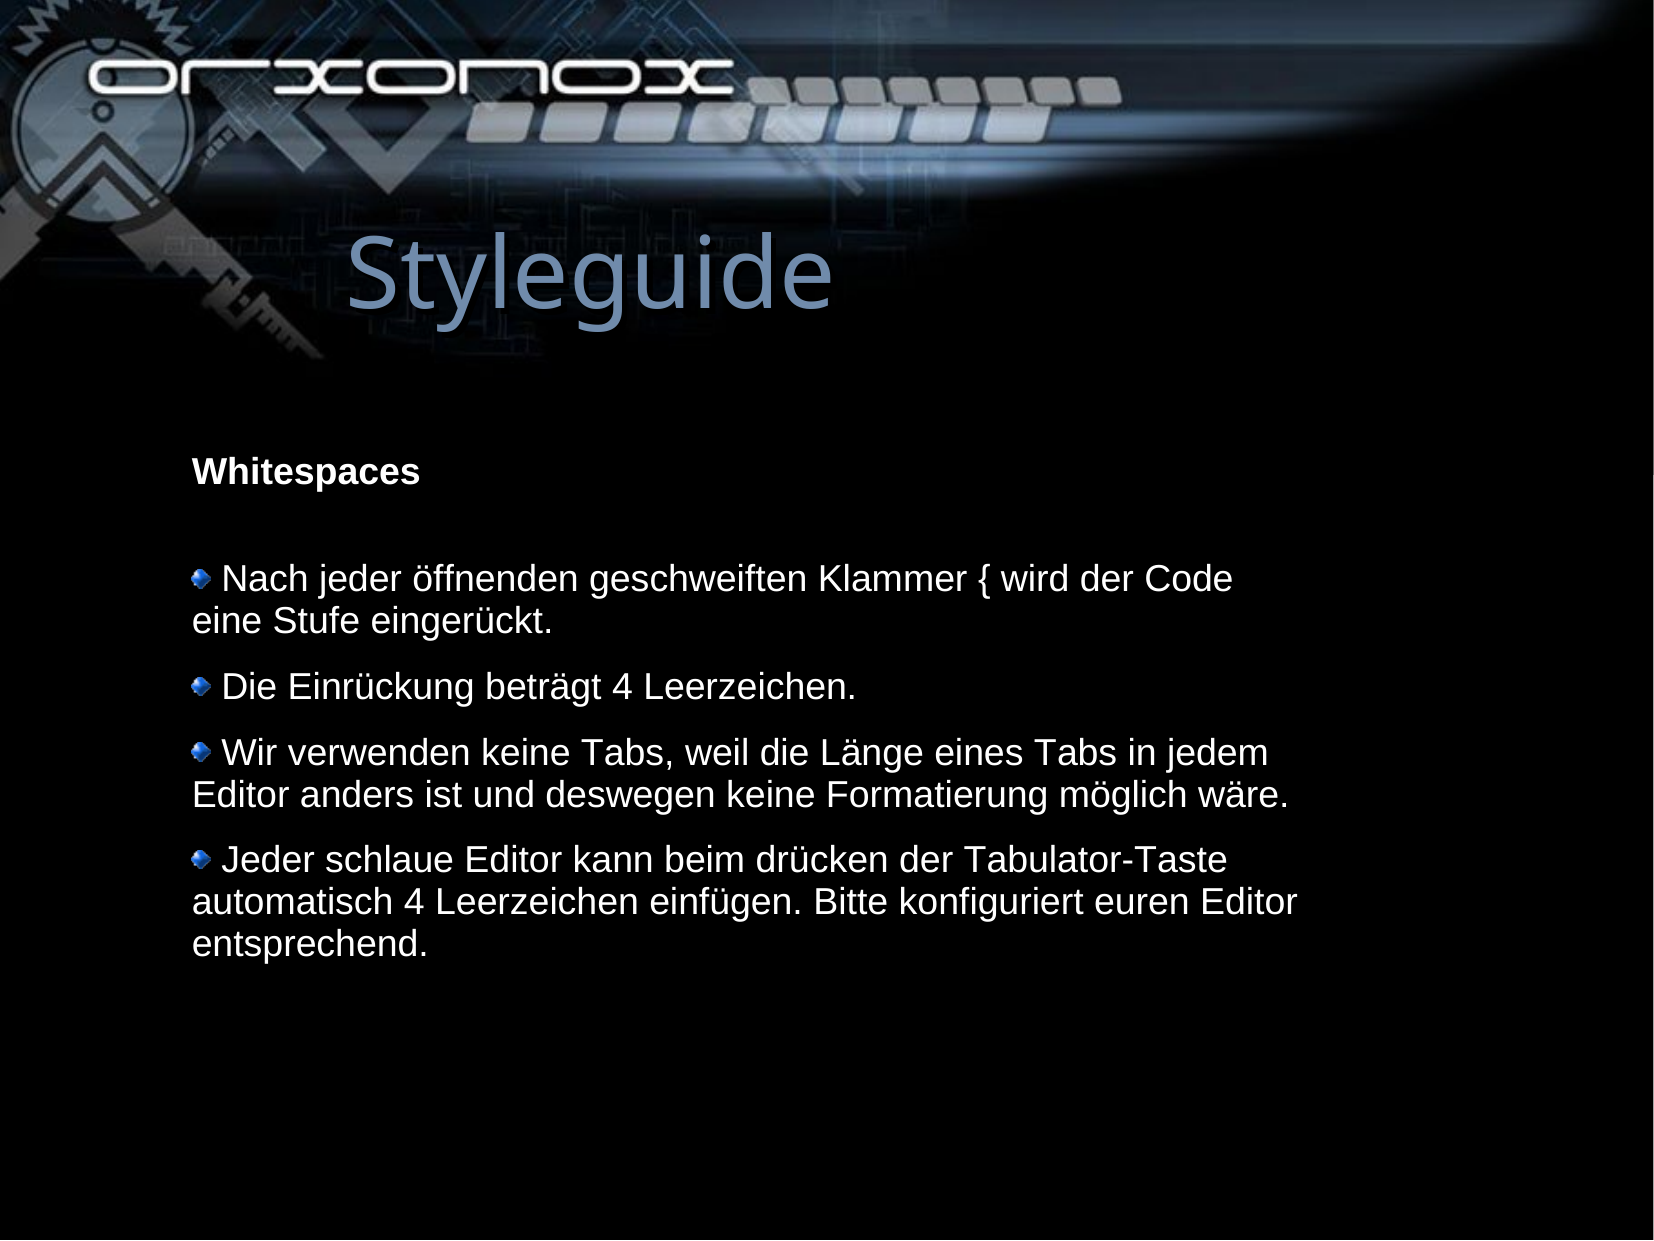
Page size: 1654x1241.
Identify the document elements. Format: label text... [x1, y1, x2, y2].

text_box Whitespaces Nach jeder öffnenden geschweiften Klammer { wird der Code eine Stufe eingerückt. Die Einrückung beträgt 4 Leerzeichen. Wir verwenden keine Tabs, weil die Länge eines Tabs in jedem Editor anders ist und deswegen keine Formatierung möglich wäre. Jeder schlaue Editor kann beim drücken der Tabulator-Taste automatisch 4 Leerzeichen einfügen. Bitte konfiguriert euren Editor entsprechend. [177, 442, 1329, 974]
text_box Styleguide [330, 194, 1306, 344]
picture [0, 0, 1654, 475]
